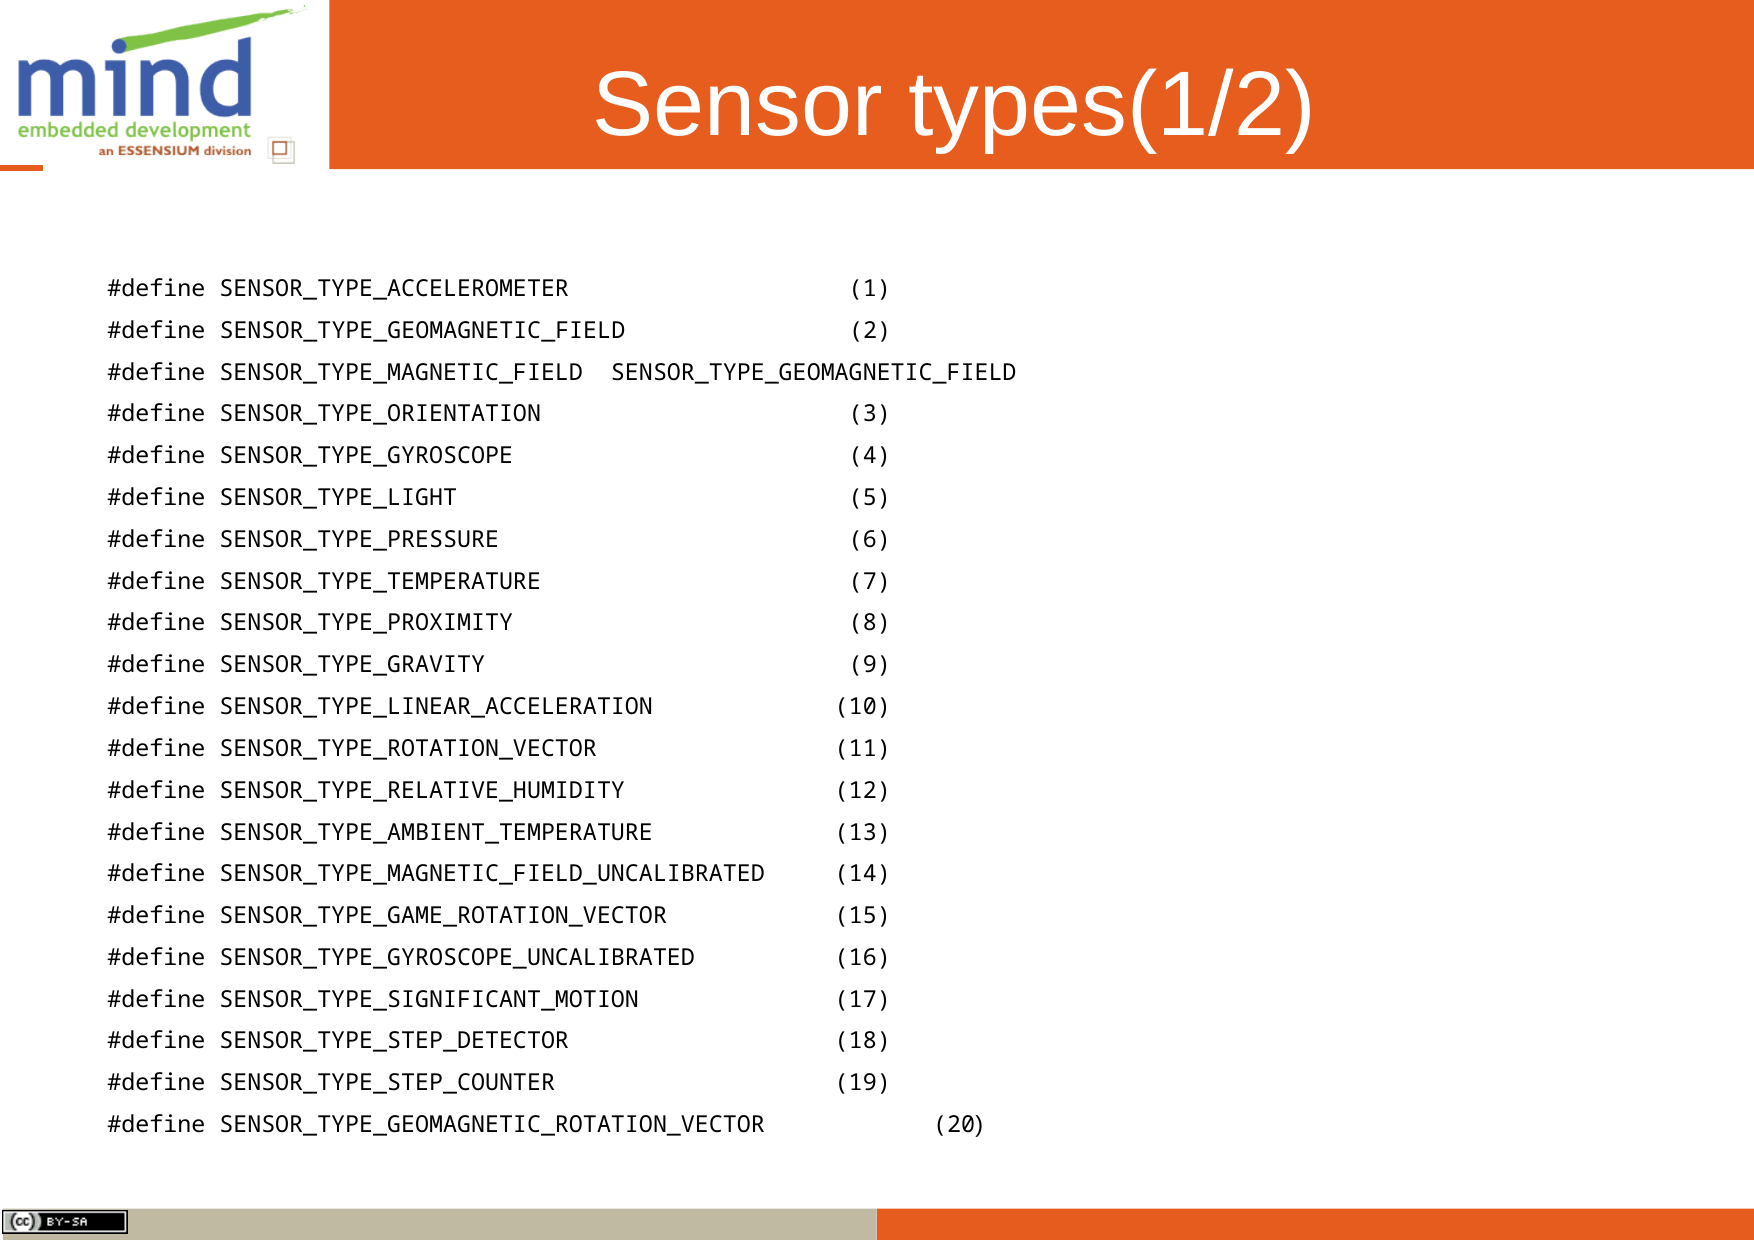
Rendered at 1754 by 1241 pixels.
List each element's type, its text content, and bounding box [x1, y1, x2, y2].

picture [2, 1210, 128, 1234]
list #define SENSOR_TYPE_ACCELEROMETER (1) #define SENSOR_TYPE_GEOMAGNETIC_FIELD (2) #define SENSOR_TYPE_MAGNETIC_FIELD SENSOR_TYPE_GEOMAGNETIC_FIELD #define SENSOR_TYPE_ORIENTATION (3) #define SENSOR_TYPE_GYROSCOPE (4) #define SENSOR_TYPE_LIGHT (5) #define SENSOR_TYPE_PRESSURE (6) #define SENSOR_TYPE_TEMPERATURE (7) #define SENSOR_TYPE_PROXIMITY (8) #define SENSOR_TYPE_GRAVITY (9) #define SENSOR_TYPE_LINEAR_ACCELERATION (10) #define SENSOR_TYPE_ROTATION_VECTOR (11) #define SENSOR_TYPE_RELATIVE_HUMIDITY (12) #define SENSOR_TYPE_AMBIENT_TEMPERATURE (13) #define SENSOR_TYPE_MAGNETIC_FIELD_UNCALIBRATED (14) #define SENSOR_TYPE_GAME_ROTATION_VECTOR (15) #define SENSOR_TYPE_GYROSCOPE_UNCALIBRATED (16) #define SENSOR_TYPE_SIGNIFICANT_MOTION (17) #define SENSOR_TYPE_STEP_DETECTOR (18) #define SENSOR_TYPE_STEP_COUNTER (19) #define SENSOR_TYPE_GEOMAGNETIC_ROTATION_VECTOR (20) [82, 271, 1662, 1158]
title Sensor types(1/2) [165, 0, 1744, 208]
picture [5, 5, 165, 164]
